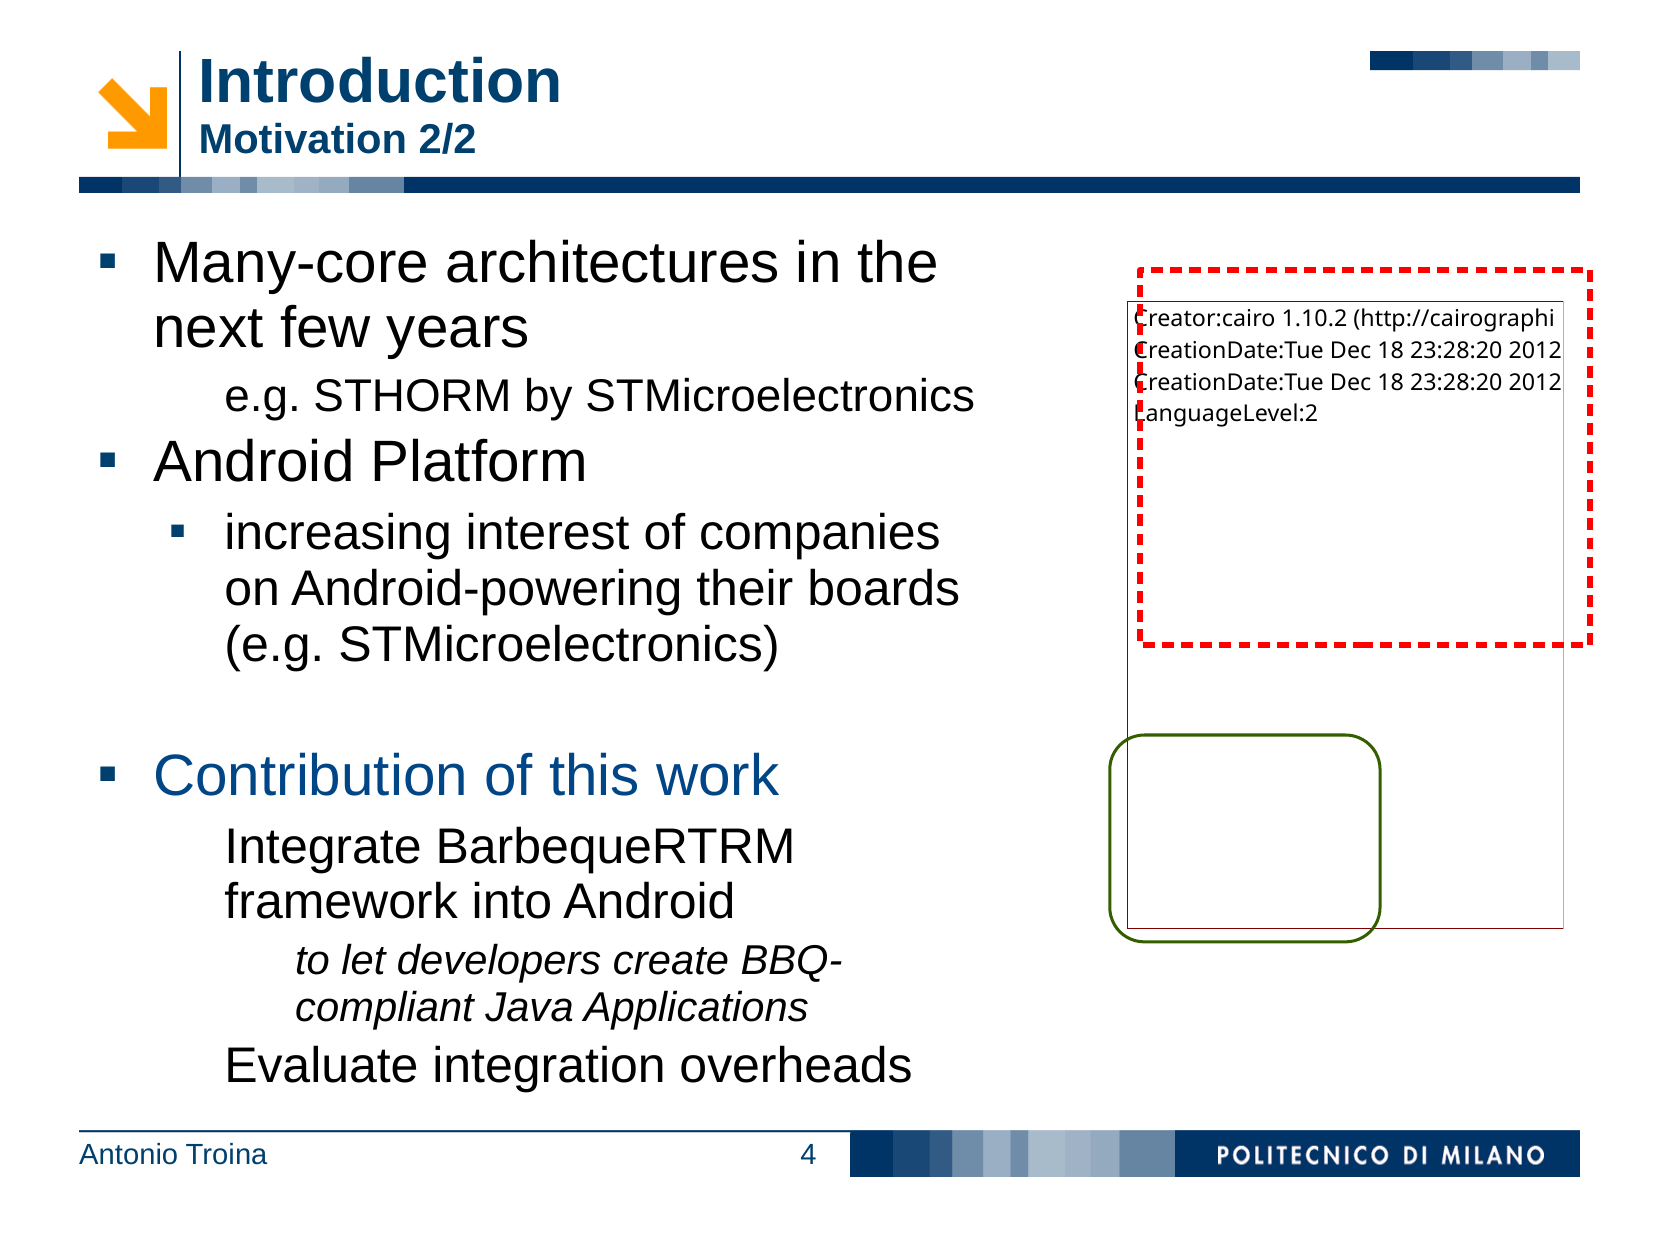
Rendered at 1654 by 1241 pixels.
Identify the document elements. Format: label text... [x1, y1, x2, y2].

picture [85, 1147, 92, 1156]
picture [1125, 300, 1564, 929]
picture [991, 51, 1580, 193]
text_box [1140, 270, 1591, 646]
text_box [1109, 735, 1381, 942]
picture [79, 1126, 1580, 1177]
picture [79, 51, 198, 193]
title Introduction Motivation 2/2 [198, 45, 1574, 163]
list Many-core architectures in the next few years e.g. STHORM by STMicroelectronics Android Platform increasing interest of companies on Android-powering their boards (e.g. STMicroelectronics) Contribution of this work Integrate BarbequeRTRM framework into Android to let developers create BBQ-compliant Java Applications Evaluate integration overheads [82, 154, 991, 1094]
